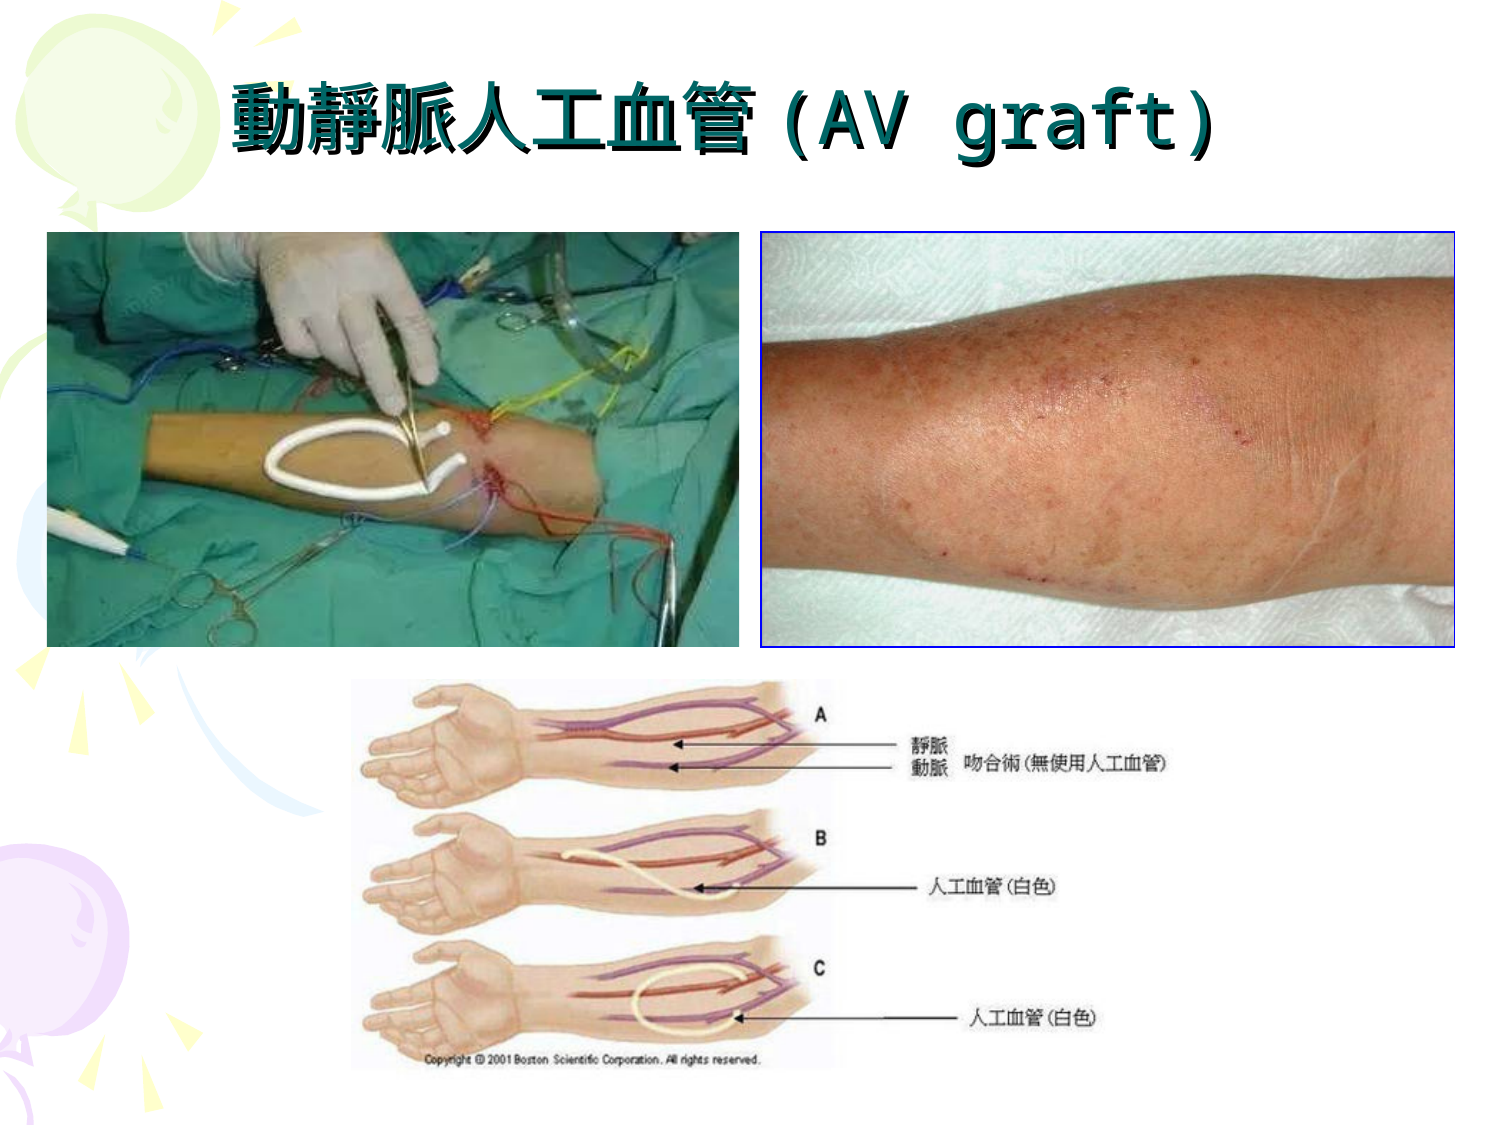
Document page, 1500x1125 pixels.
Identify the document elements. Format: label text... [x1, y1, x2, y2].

title 動靜脈人工血管(AV graft) [72, 0, 1426, 169]
picture [351, 679, 1208, 1125]
picture [761, 232, 1454, 647]
picture [46, 232, 740, 647]
